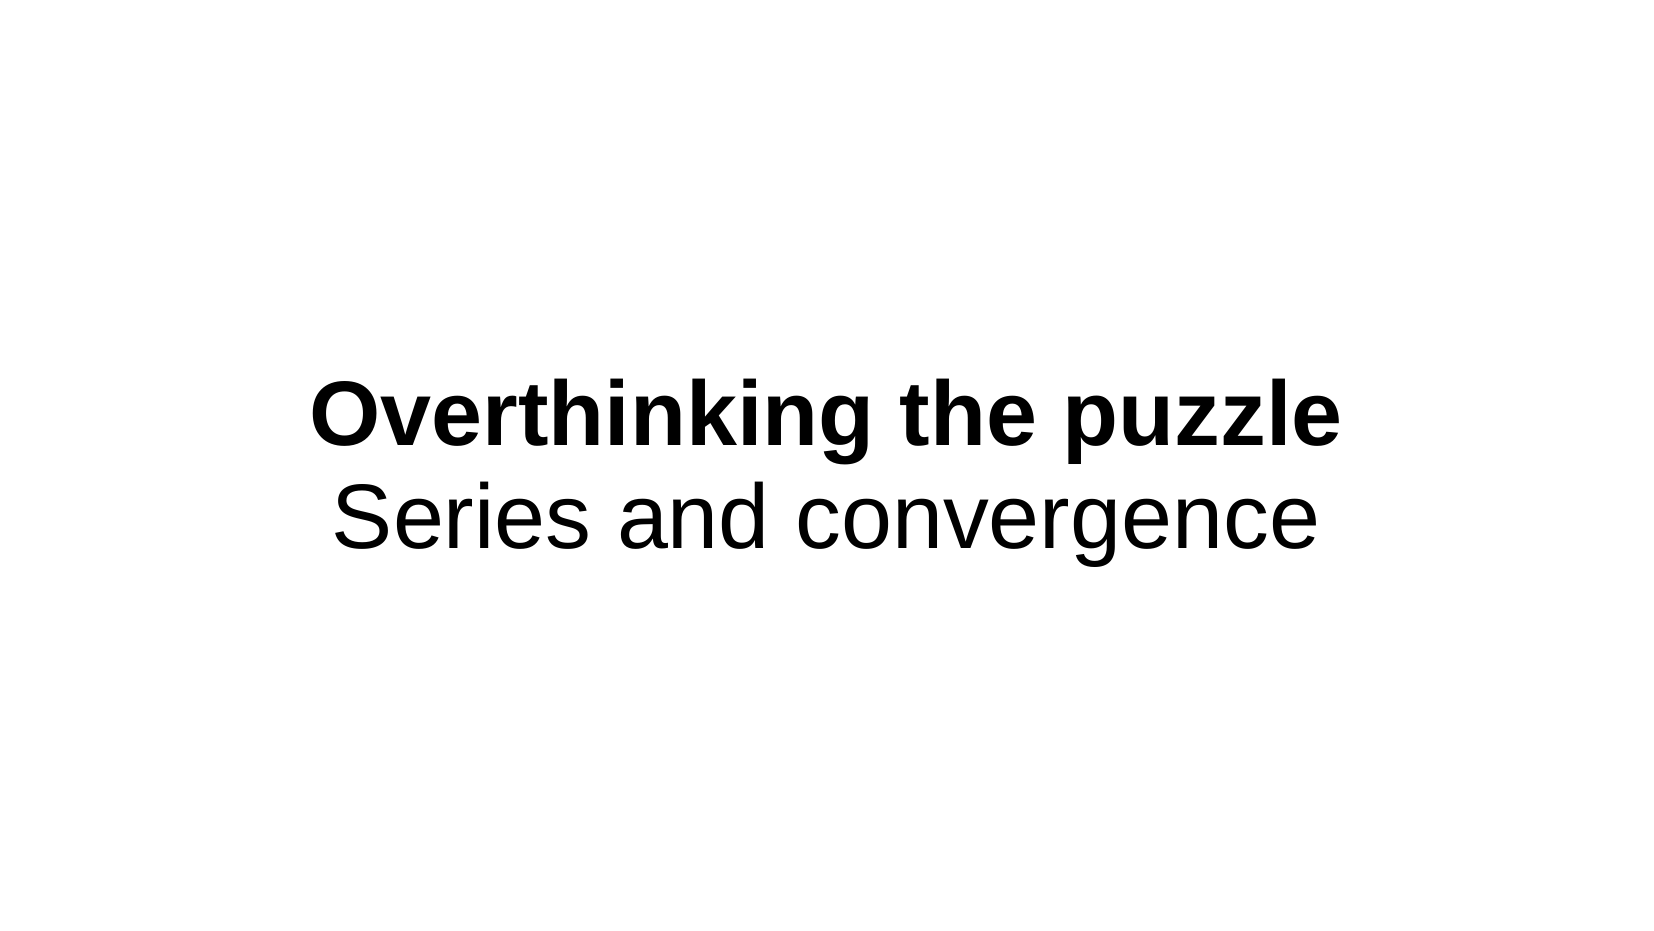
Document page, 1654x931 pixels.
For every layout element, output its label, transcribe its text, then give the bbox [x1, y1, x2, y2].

title Overthinking the puzzle Series and convergence [82, 183, 1571, 747]
